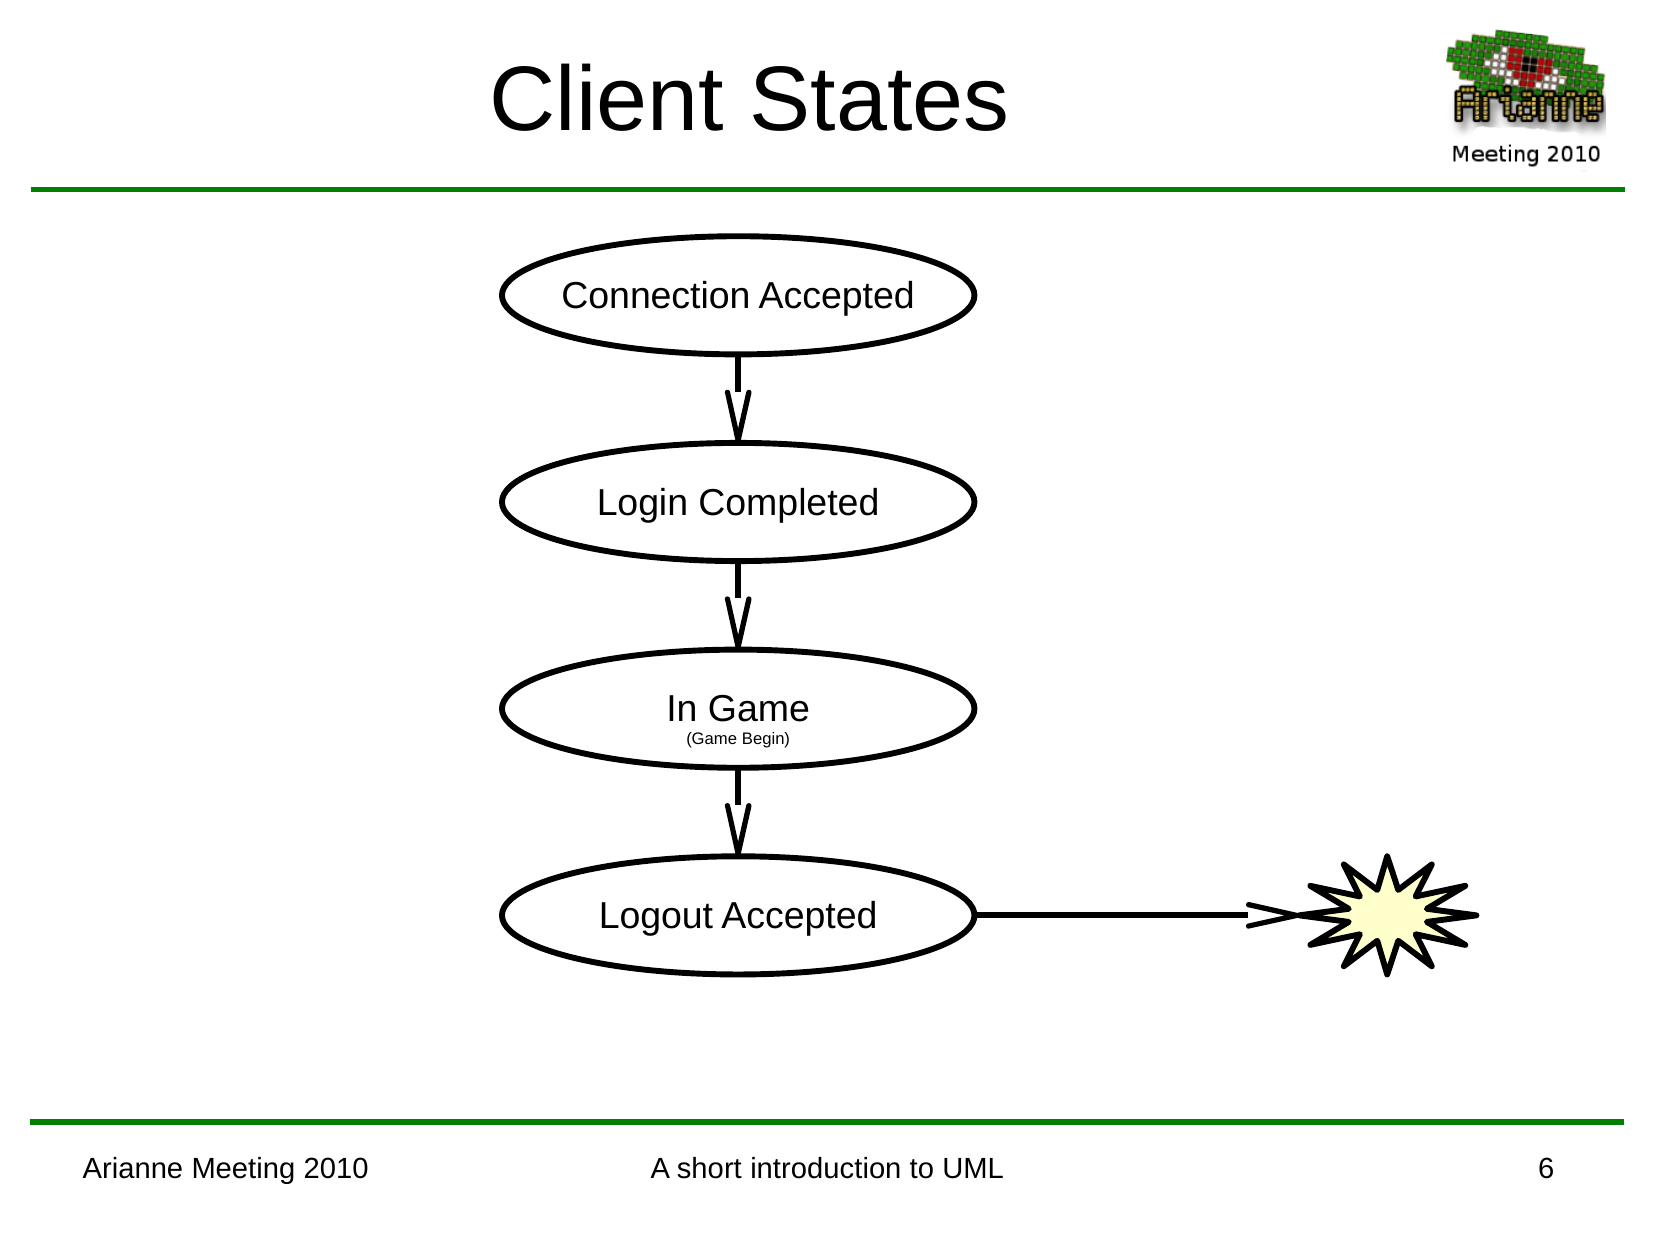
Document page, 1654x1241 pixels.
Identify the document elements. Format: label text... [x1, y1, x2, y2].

text_box [1300, 856, 1477, 975]
text_box Logout Accepted [501, 856, 975, 975]
text_box In Game (Game Begin) [501, 649, 975, 768]
title Client States [82, 47, 1418, 150]
picture [1446, 29, 1606, 178]
text_box Connection Accepted [501, 236, 975, 355]
text_box Login Completed [501, 442, 975, 562]
